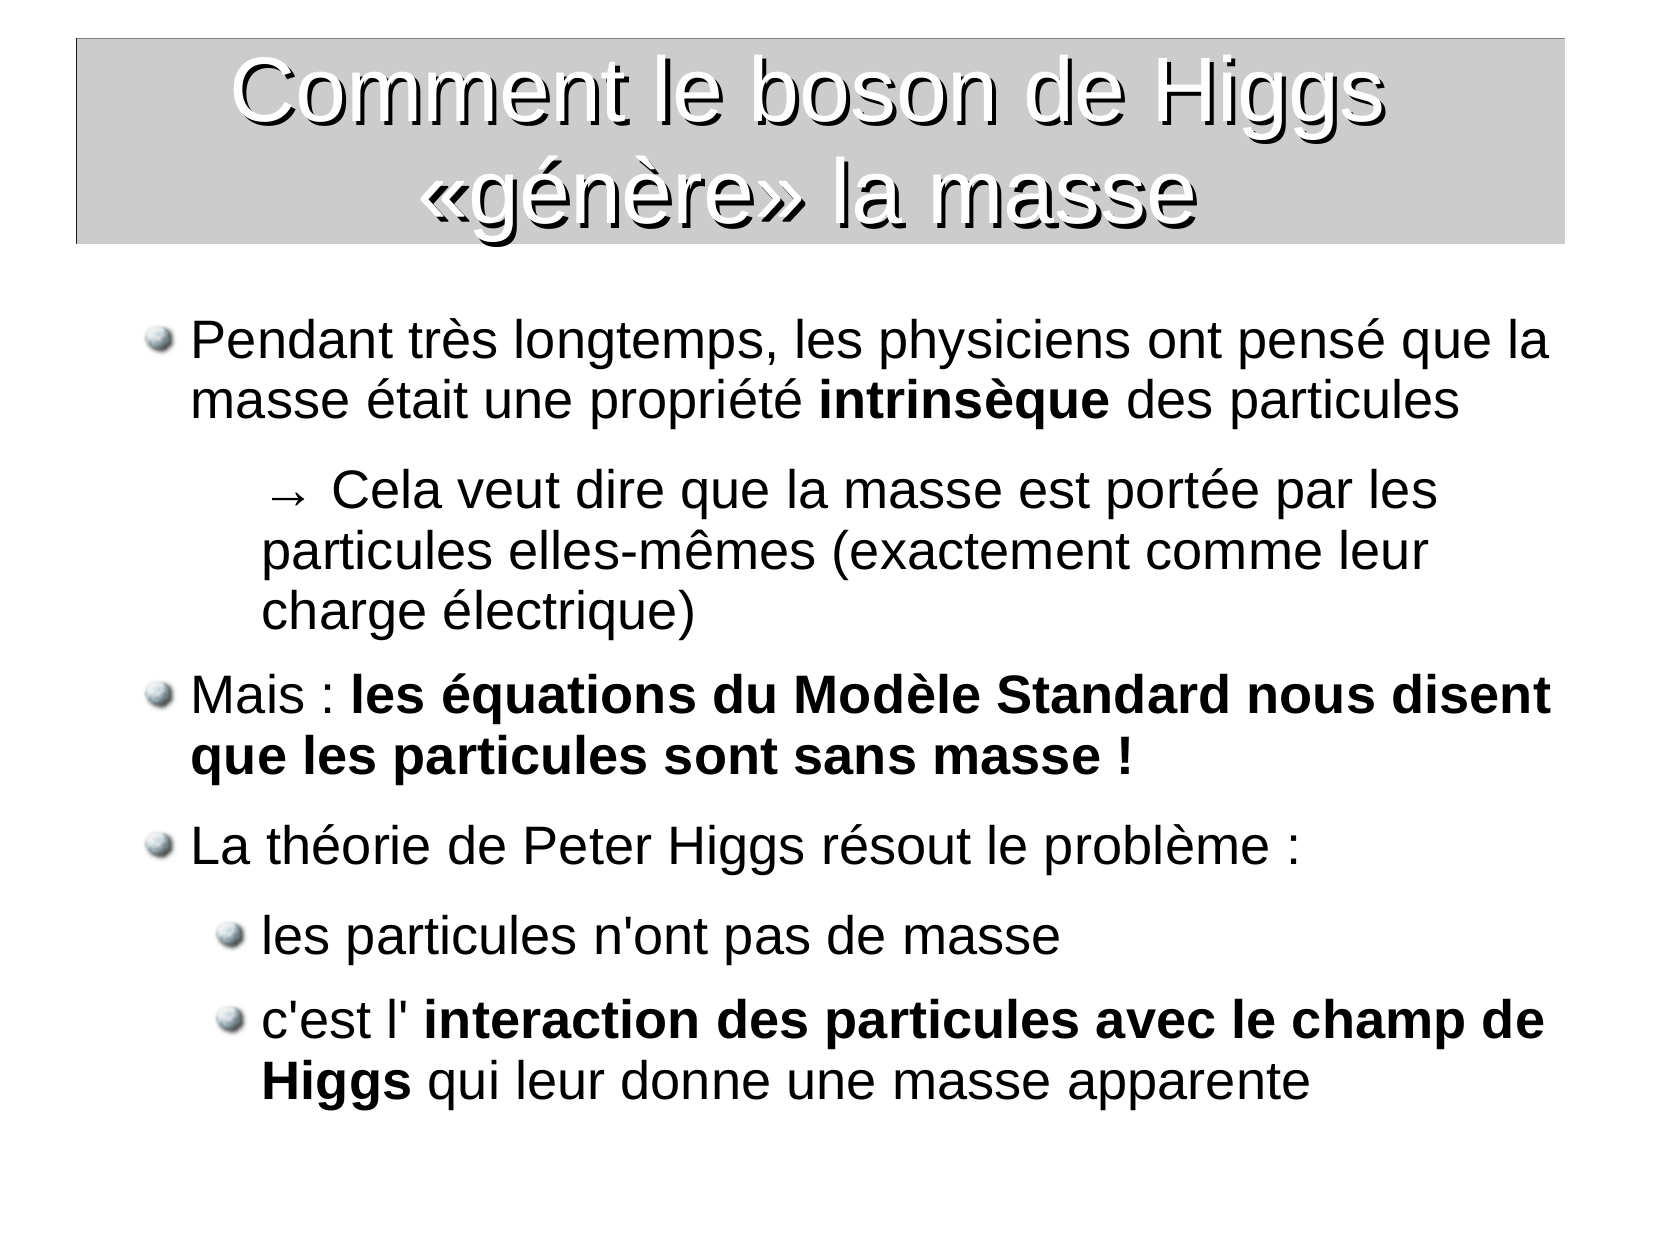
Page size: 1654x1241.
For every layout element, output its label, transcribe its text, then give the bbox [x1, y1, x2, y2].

title Comment le boson de Higgs «génère» la masse [76, 38, 1565, 244]
list Pendant très longtemps, les physiciens ont pensé que la masse était une propriété intrinsèque des particules → Cela veut dire que la masse est portée par les particules elles-mêmes (exactement comme leur charge électrique) Mais : les équations du Modèle Standard nous disent que les particules sont sans masse ! La théorie de Peter Higgs résout le problème : les particules n'ont pas de masse c'est l' interaction des particules avec le champ de Higgs qui leur donne une masse apparente [120, 309, 1561, 1126]
